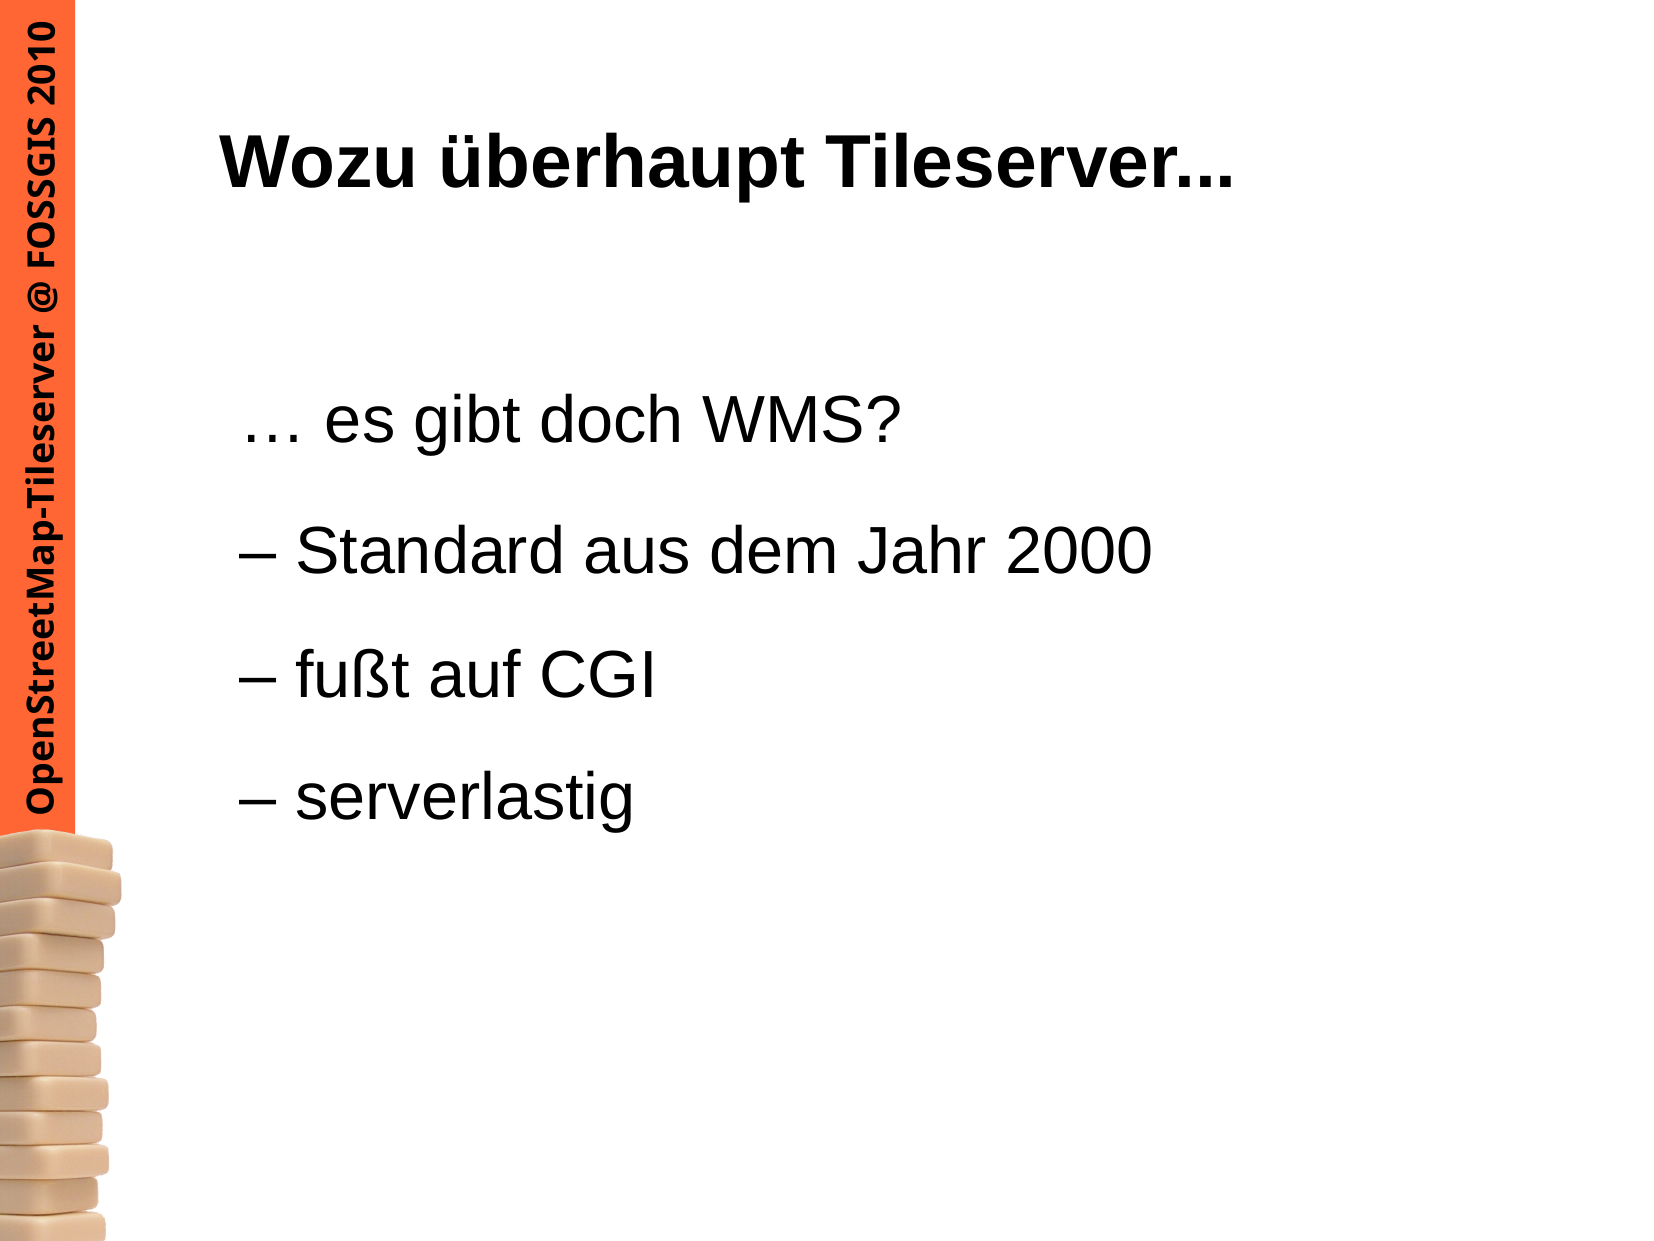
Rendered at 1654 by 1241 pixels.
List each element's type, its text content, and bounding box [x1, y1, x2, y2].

picture [0, 816, 133, 1241]
text_box – serverlastig [225, 751, 1313, 842]
text_box … es gibt doch WMS? [225, 375, 1313, 465]
text_box – fußt auf CGI [225, 629, 1313, 720]
text_box Wozu überhaupt Tileserver... [205, 112, 1501, 212]
text_box – Standard aus dem Jahr 2000 [225, 505, 1463, 595]
